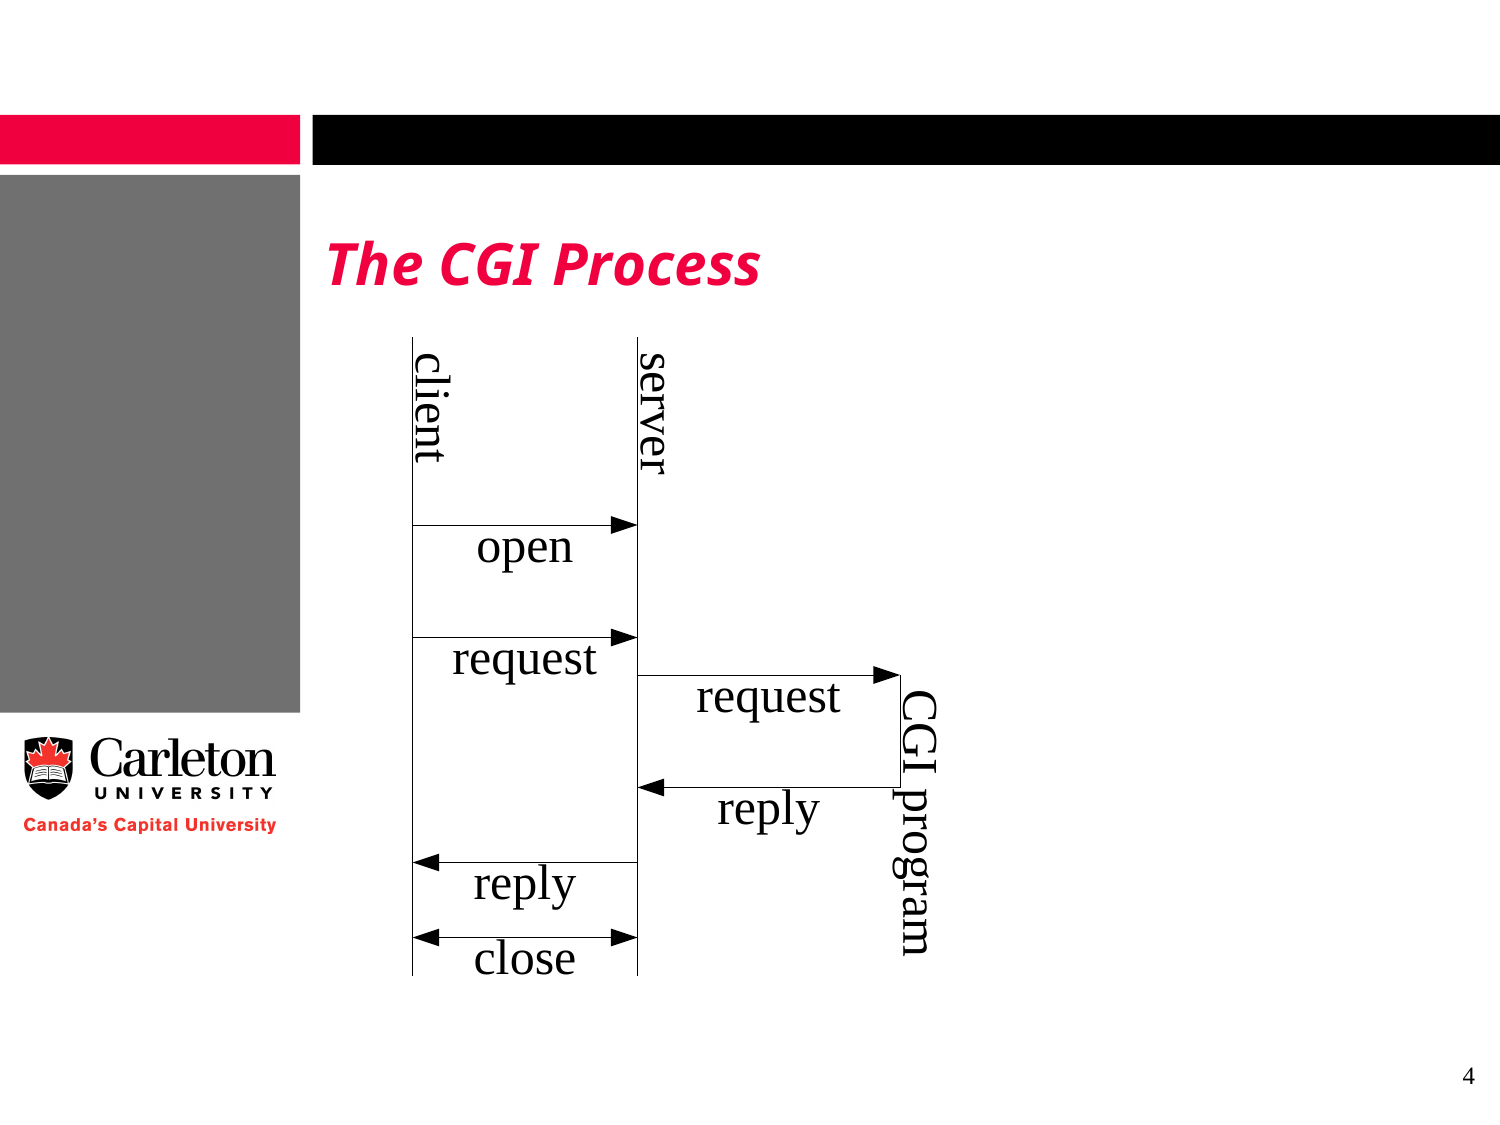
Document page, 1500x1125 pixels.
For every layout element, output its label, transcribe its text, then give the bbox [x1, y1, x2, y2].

picture [24, 737, 276, 834]
title The CGI Process [324, 187, 1450, 338]
